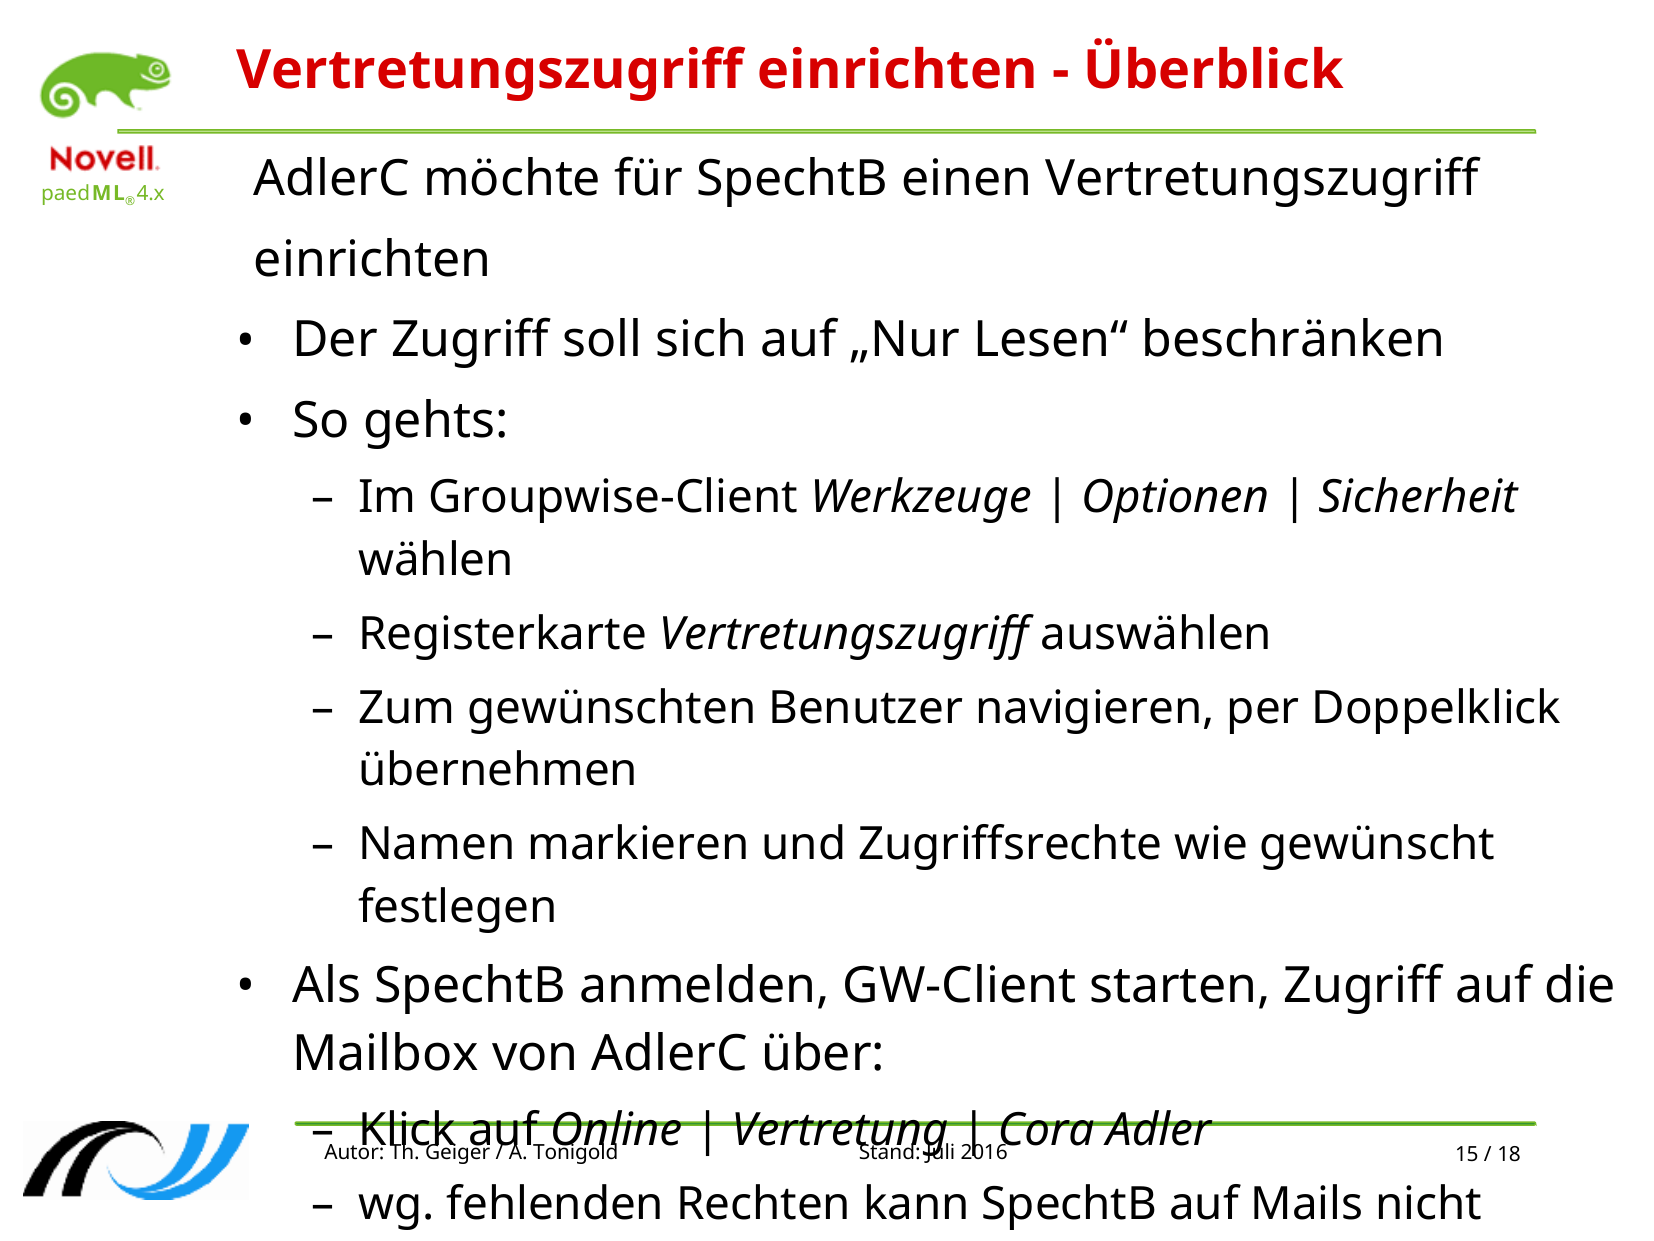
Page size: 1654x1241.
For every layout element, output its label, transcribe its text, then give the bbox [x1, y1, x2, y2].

picture [26, 35, 184, 193]
list AdlerC möchte für SpechtB einen Vertretungszugriff einrichten Der Zugriff soll sich auf „Nur Lesen“ beschränken So gehts: Im Groupwise-Client Werkzeuge | Optionen | Sicherheit wählen Registerkarte Vertretungszugriff auswählen Zum gewünschten Benutzer navigieren, per Doppelklick übernehmen Namen markieren und Zugriffsrechte wie gewünscht festlegen Als SpechtB anmelden, GW-Client starten, Zugriff auf die Mailbox von AdlerC über: Klick auf Online | Vertretung | Cora Adler wg. fehlenden Rechten kann SpechtB auf Mails nicht antworten [236, 141, 1630, 1241]
title Vertretungszugriff einrichten - Überblick [236, 17, 1536, 119]
picture [23, 1121, 236, 1200]
